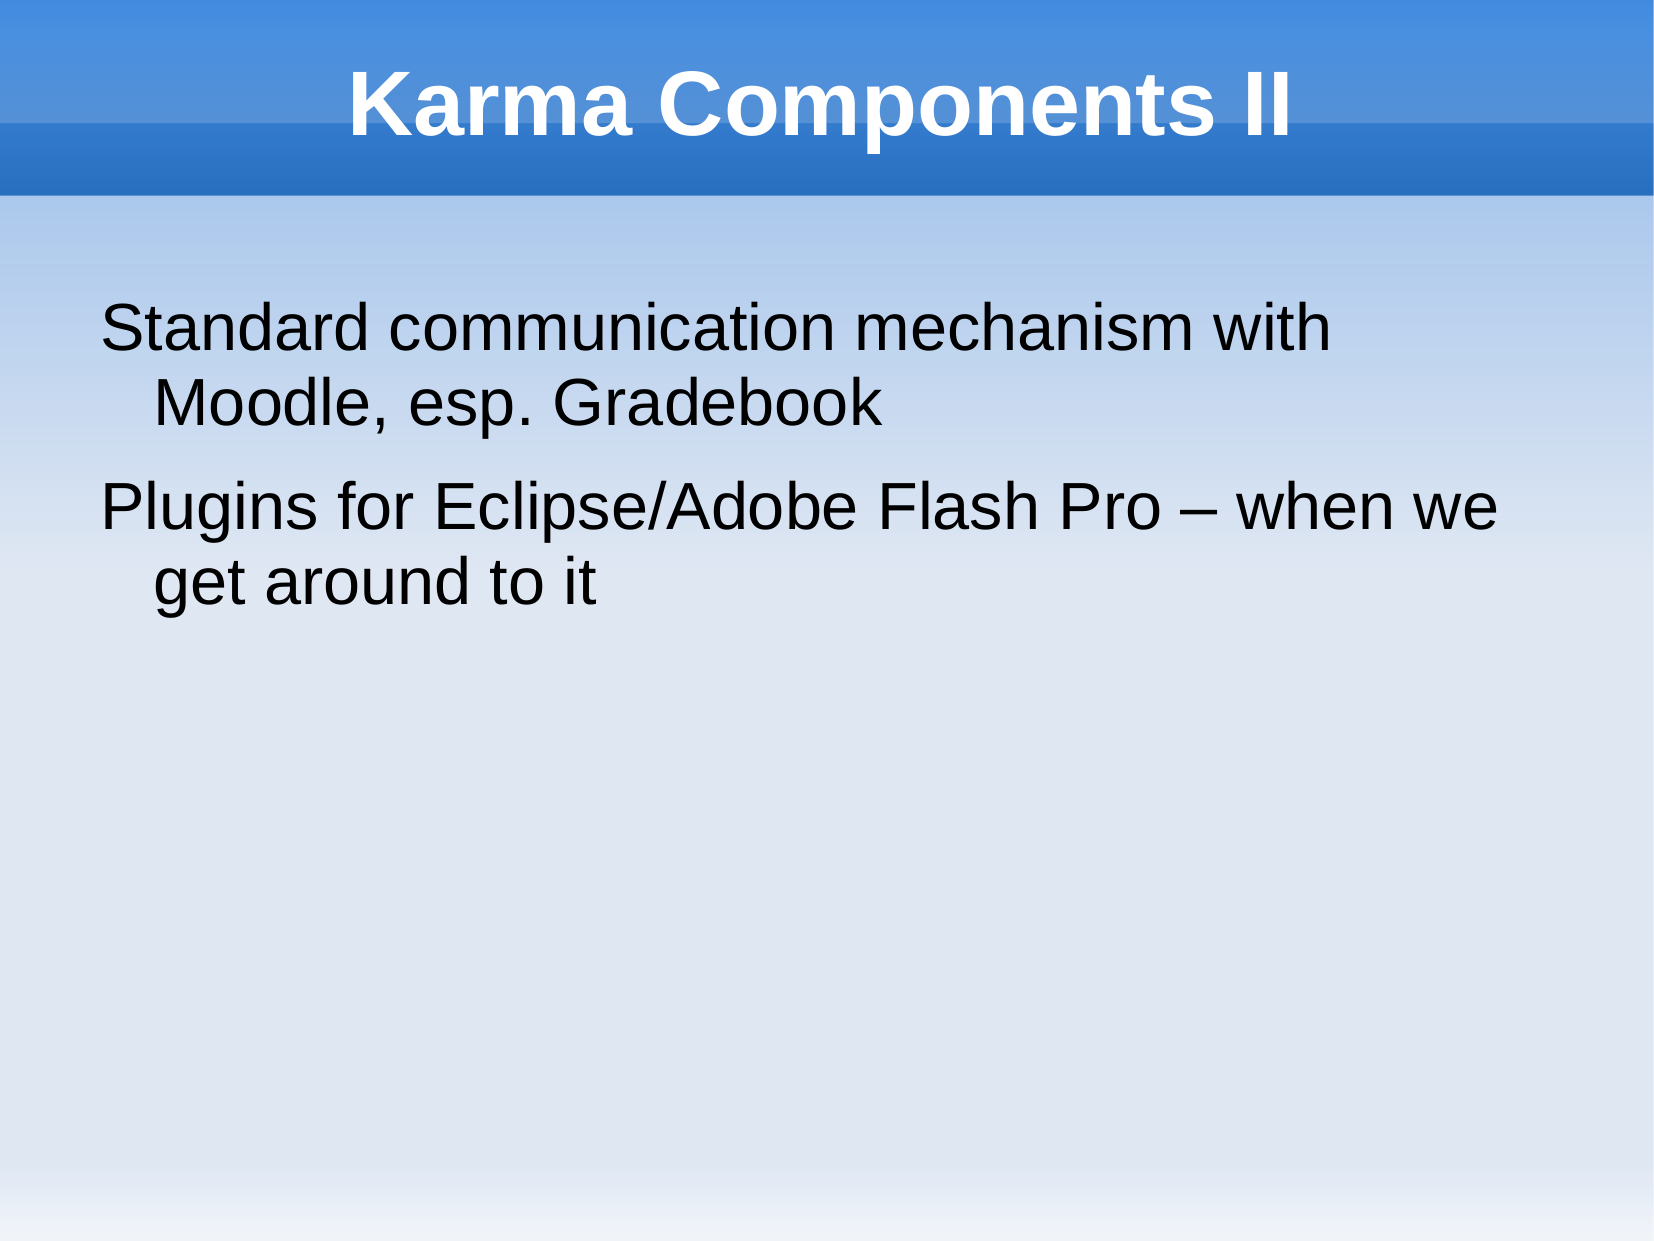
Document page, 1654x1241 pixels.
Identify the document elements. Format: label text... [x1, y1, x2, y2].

picture [0, 0, 1654, 1241]
list Standard communication mechanism with Moodle, esp. Gradebook Plugins for Eclipse/Adobe Flash Pro – when we get around to it [82, 290, 1571, 1094]
title Karma Components II [76, 7, 1565, 200]
